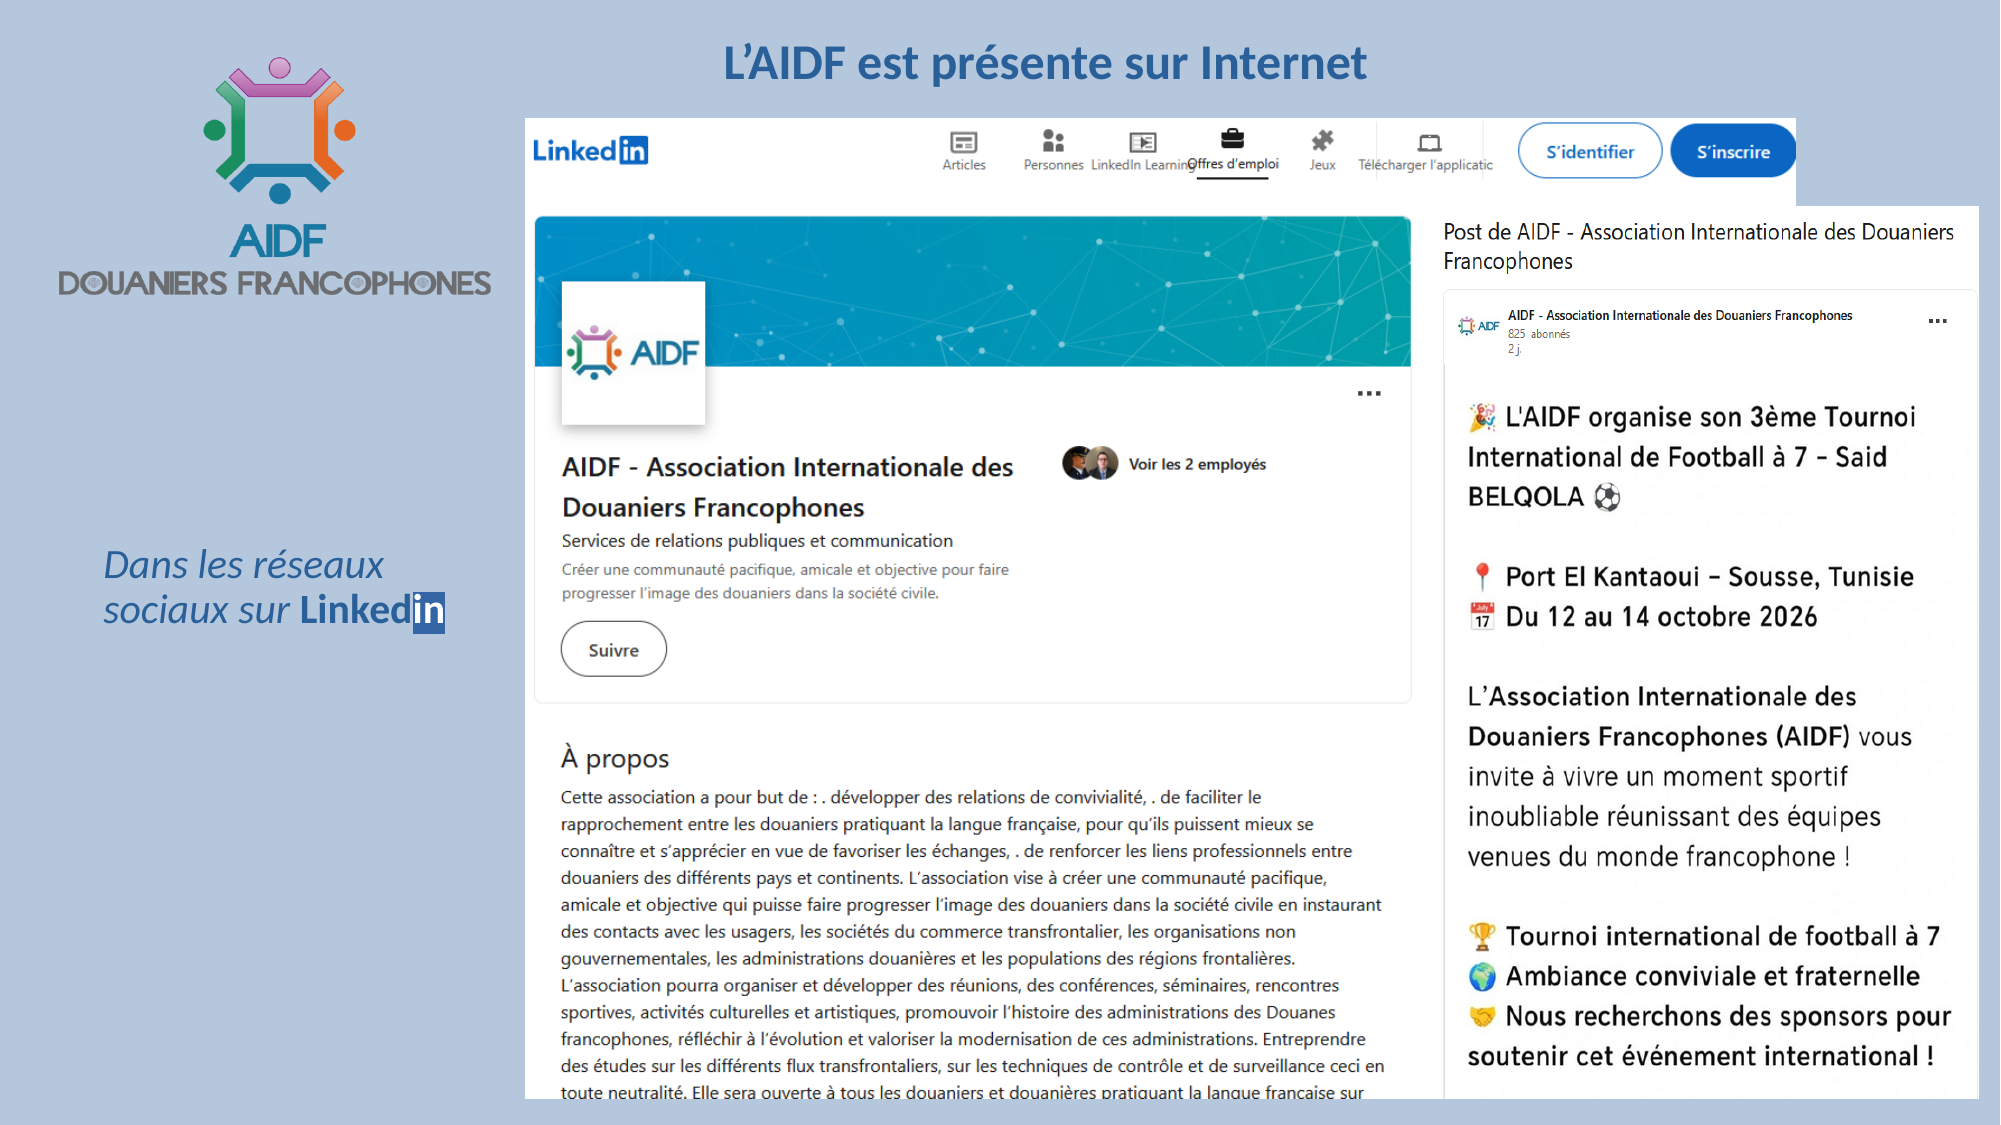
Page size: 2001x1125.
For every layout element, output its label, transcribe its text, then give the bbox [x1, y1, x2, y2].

text_box Dans les réseaux sociaux sur Linkedin [88, 534, 525, 650]
text_box L’AIDF est présente sur Internet [708, 28, 1388, 89]
picture [525, 118, 1979, 1099]
picture [59, 57, 491, 296]
